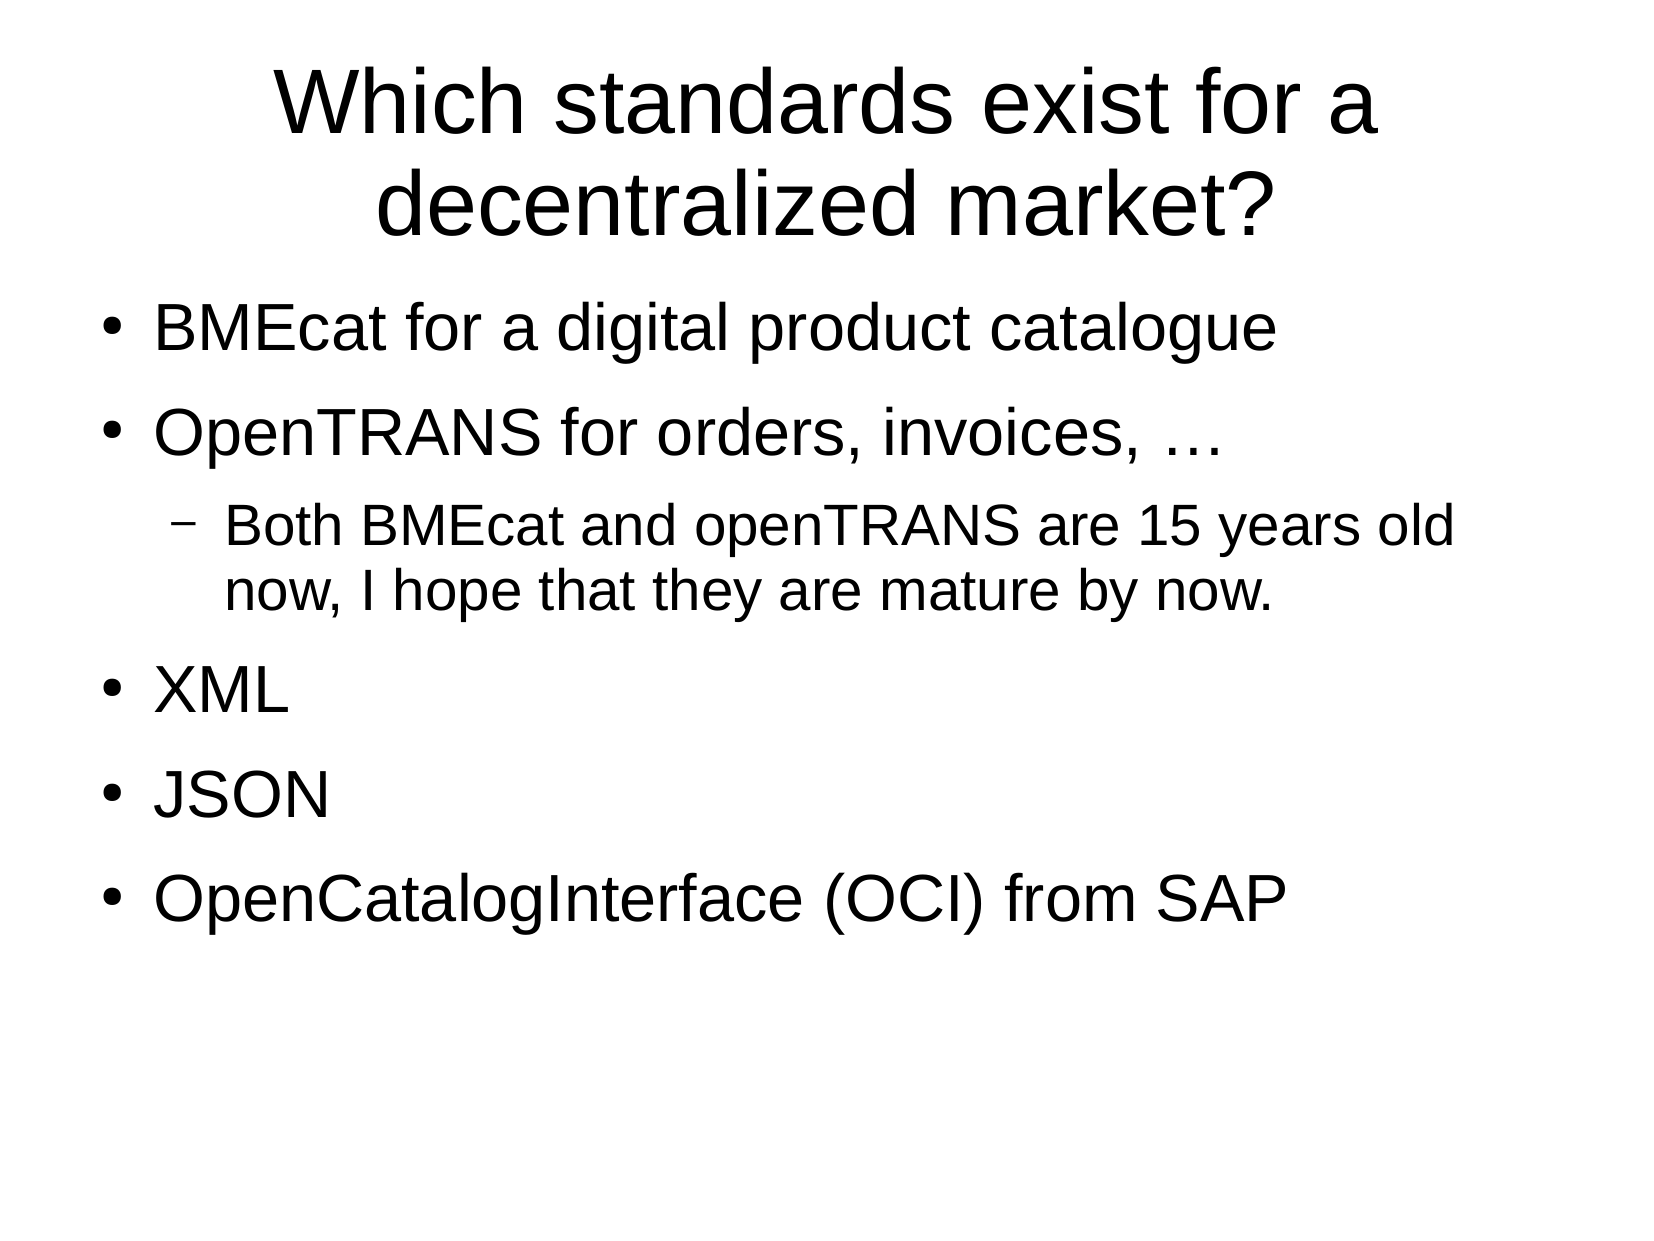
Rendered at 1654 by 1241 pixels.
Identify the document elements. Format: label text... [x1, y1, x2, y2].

title Which standards exist for a decentralized market? [82, 49, 1571, 257]
list BMEcat for a digital product catalogue OpenTRANS for orders, invoices, … Both BMEcat and openTRANS are 15 years old now, I hope that they are mature by now. XML JSON OpenCatalogInterface (OCI) from SAP [82, 290, 1571, 1010]
